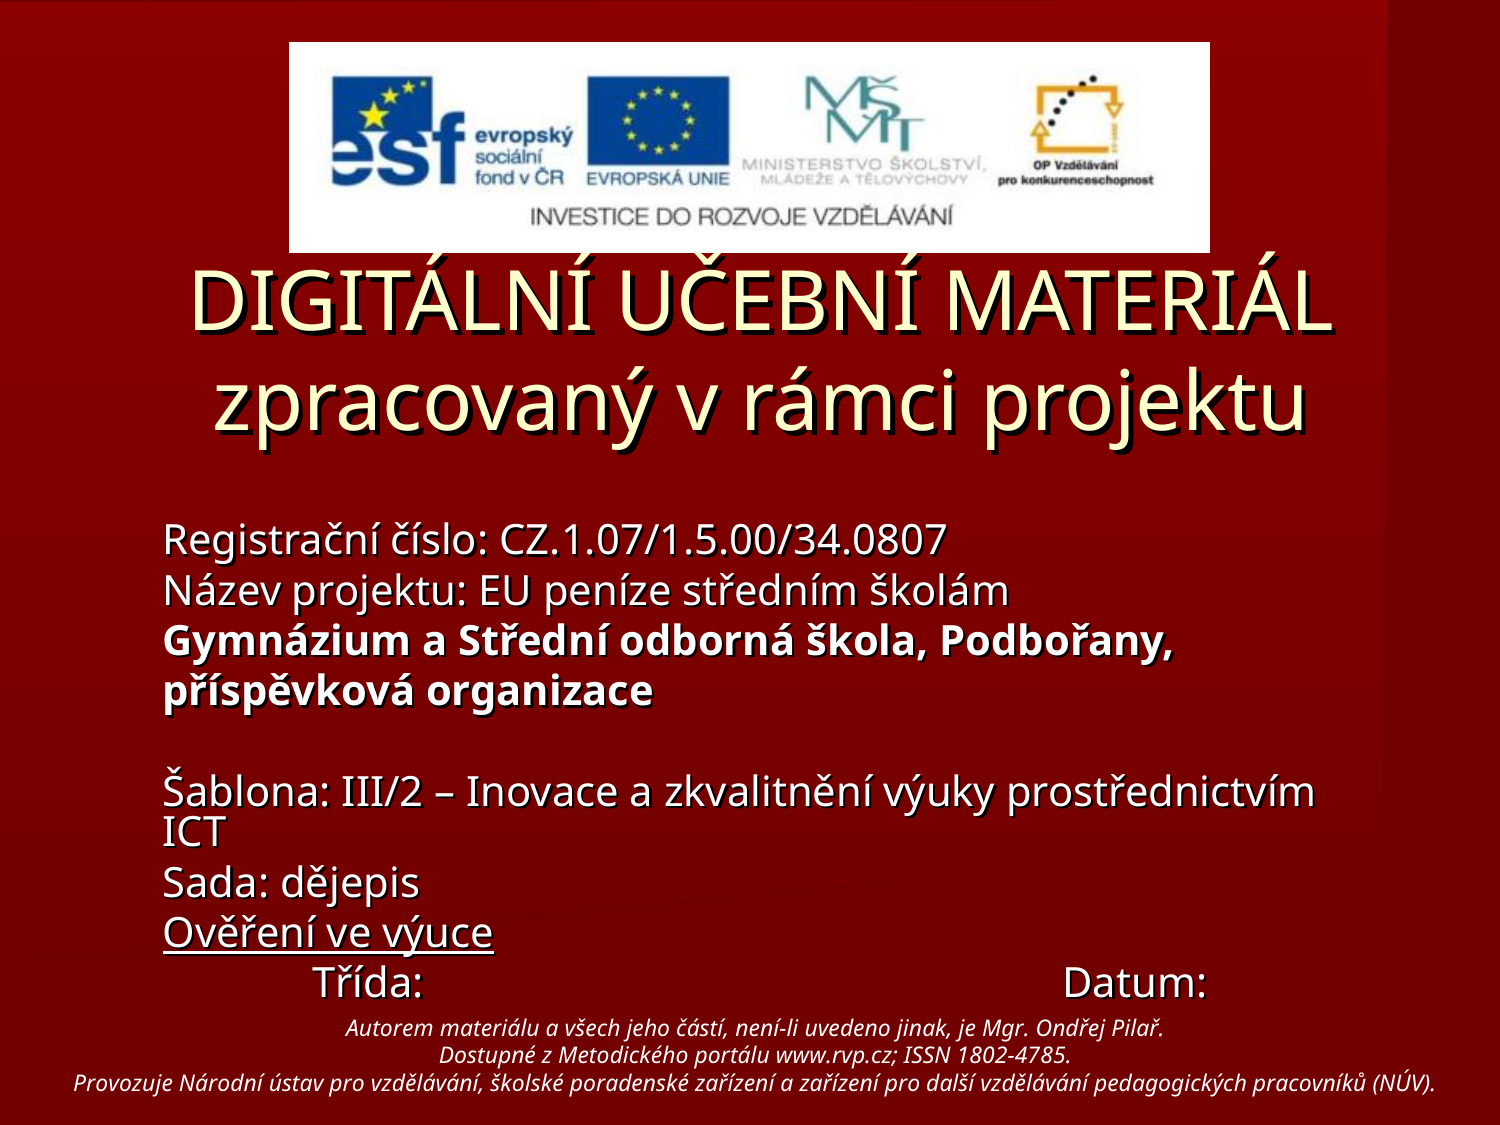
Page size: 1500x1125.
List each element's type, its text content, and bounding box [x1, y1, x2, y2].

picture [289, 42, 1210, 253]
text_box Autorem materiálu a všech jeho částí, není-li uvedeno jinak, je Mgr. Ondřej Pilař. Dostupné z Metodického portálu www.rvp.cz; ISSN 1802-4785. Provozuje Národní ústav pro vzdělávání, školské poradenské zařízení a zařízení pro další vzdělávání pedagogických pracovníků (NÚV). [41, 1005, 1471, 1104]
title DIGITÁLNÍ UČEBNÍ MATERIÁL zpracovaný v rámci projektu [159, 239, 1364, 455]
text_box Registrační číslo: CZ.1.07/1.5.00/34.0807 Název projektu: EU peníze středním školám Gymnázium a Střední odborná škola, Podbořany, příspěvková organizace Šablona: III/2 – Inovace a zkvalitnění výuky prostřednictvím ICT Sada: dějepis Ověření ve výuce Třída: Datum: [147, 515, 1376, 1005]
